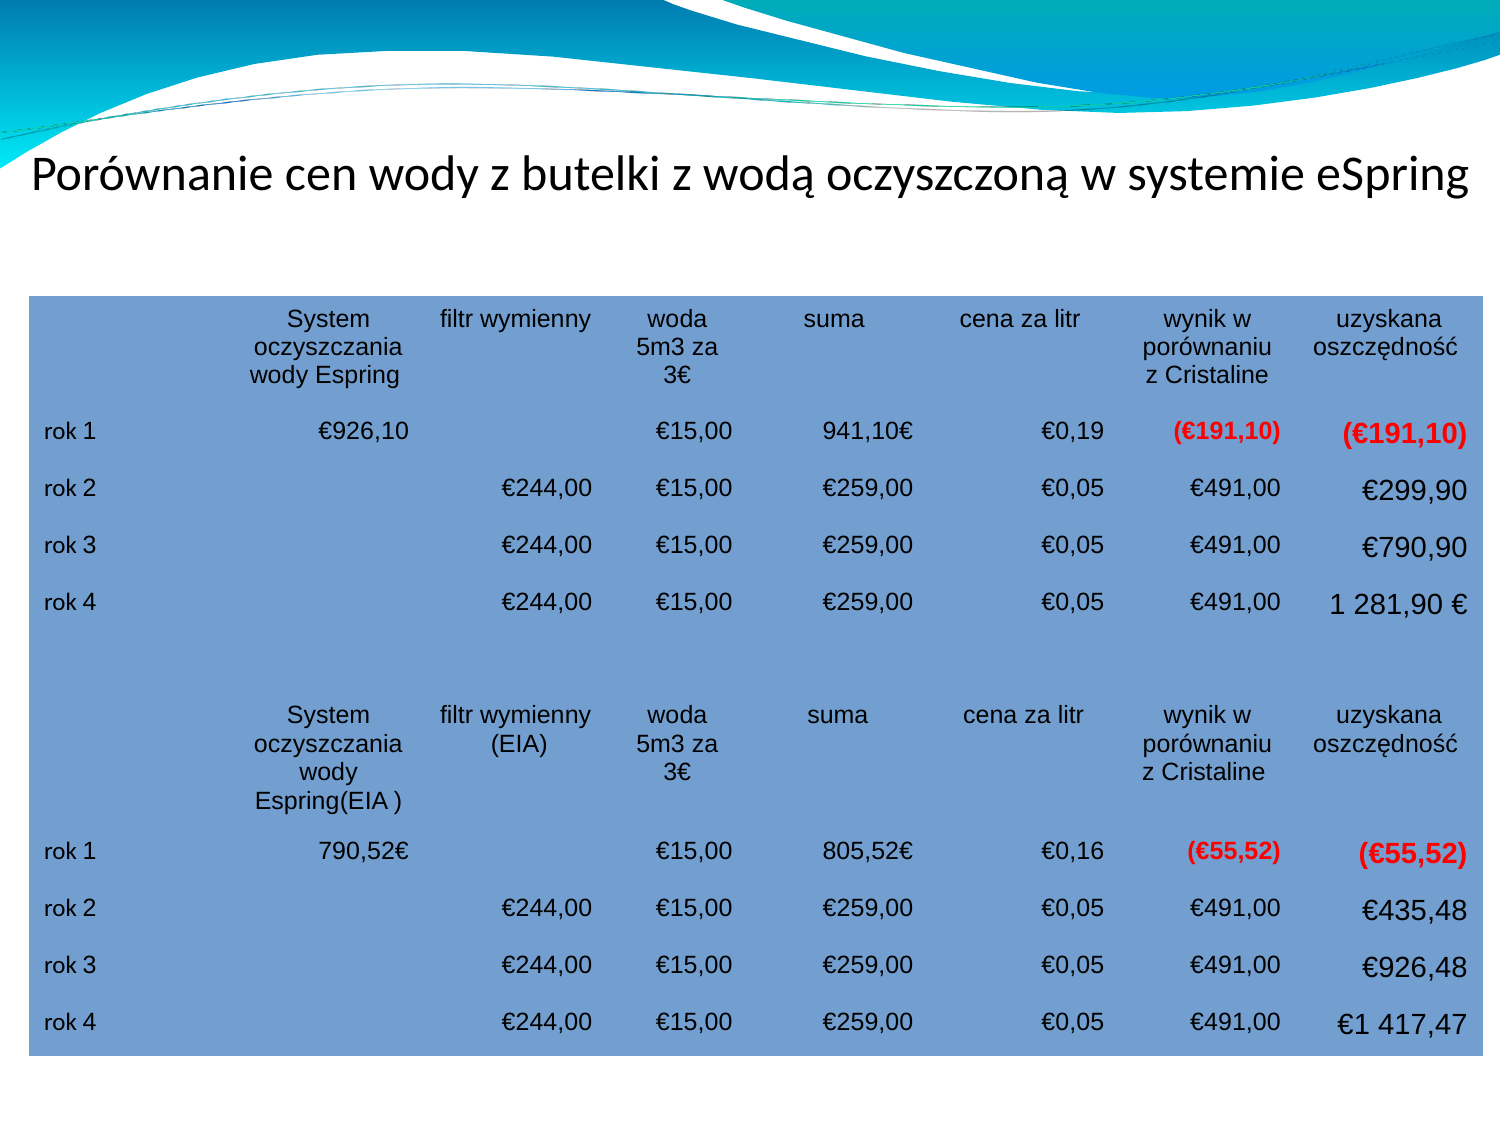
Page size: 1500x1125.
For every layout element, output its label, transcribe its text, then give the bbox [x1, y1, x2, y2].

table_cell €259,00 [748, 886, 928, 943]
table_cell €0,05 [928, 523, 1119, 580]
table_cell €491,00 [1119, 523, 1296, 580]
table_cell uzyskana oszczędność [1296, 693, 1483, 829]
table_cell 790,52€ [233, 829, 424, 886]
table_cell €244,00 [424, 523, 607, 580]
table_cell rok 3 [29, 943, 233, 1000]
table_cell System oczyszczania wody Espring(EIA ) [233, 693, 424, 829]
table_cell €0,05 [928, 1000, 1119, 1056]
table_cell €259,00 [748, 1000, 928, 1056]
table_cell (€191,10) [1119, 409, 1296, 466]
table_cell [233, 1000, 424, 1056]
table_cell €244,00 [424, 1000, 607, 1056]
table_cell €926,10 [233, 409, 424, 466]
table_cell [233, 636, 424, 693]
text_box Porównanie cen wody z butelki z wodą oczyszczoną w systemie eSpring [0, 133, 1500, 210]
table_cell [29, 636, 233, 693]
table_header cena za litr [928, 296, 1119, 409]
table_cell €15,00 [607, 523, 748, 580]
table_cell €259,00 [748, 523, 928, 580]
table_cell €259,00 [748, 943, 928, 1000]
table_header filtr wymienny [424, 296, 607, 409]
table_cell €0,05 [928, 886, 1119, 943]
table_cell [29, 693, 233, 829]
table_cell €435,48 [1296, 886, 1483, 943]
table_cell suma [748, 693, 928, 829]
table_cell €491,00 [1119, 886, 1296, 943]
table_cell [1119, 636, 1296, 693]
table_cell €15,00 [607, 943, 748, 1000]
table_cell €0,05 [928, 943, 1119, 1000]
table_cell [424, 409, 607, 466]
table_cell €15,00 [607, 829, 748, 886]
table_cell filtr wymienny (EIA) [424, 693, 607, 829]
table_cell €244,00 [424, 943, 607, 1000]
table_cell €15,00 [607, 1000, 748, 1056]
table_cell €491,00 [1119, 943, 1296, 1000]
table_cell €244,00 [424, 466, 607, 523]
table_cell €0,05 [928, 580, 1119, 636]
table_cell €15,00 [607, 409, 748, 466]
table_cell rok 1 [29, 409, 233, 466]
table_cell (€55,52) [1119, 829, 1296, 886]
table_cell 805,52€ [748, 829, 928, 886]
table_cell €0,19 [928, 409, 1119, 466]
table_cell (€191,10) [1296, 409, 1483, 466]
table_header wynik w porównaniu z Cristaline [1119, 296, 1296, 409]
table_cell [607, 636, 748, 693]
table_cell €299,90 [1296, 466, 1483, 523]
table_cell €491,00 [1119, 466, 1296, 523]
table_cell (€55,52) [1296, 829, 1483, 886]
table_cell €790,90 [1296, 523, 1483, 580]
table_cell [233, 943, 424, 1000]
table_cell rok 3 [29, 523, 233, 580]
table_header woda 5m3 za 3€ [607, 296, 748, 409]
table_cell €244,00 [424, 580, 607, 636]
table_cell [424, 829, 607, 886]
table_cell €15,00 [607, 466, 748, 523]
table_cell [233, 580, 424, 636]
table_cell [928, 636, 1119, 693]
table_header [29, 296, 233, 409]
table_cell €15,00 [607, 886, 748, 943]
table_cell €491,00 [1119, 1000, 1296, 1056]
table_cell €0,05 [928, 466, 1119, 523]
table_cell rok 4 [29, 580, 233, 636]
table_cell €259,00 [748, 580, 928, 636]
table_cell €15,00 [607, 580, 748, 636]
table_cell €259,00 [748, 466, 928, 523]
table_cell rok 2 [29, 886, 233, 943]
table_header System oczyszczania wody Espring [233, 296, 424, 409]
table_cell [1296, 636, 1483, 693]
table_cell [748, 636, 928, 693]
table_cell [424, 636, 607, 693]
table_cell [233, 466, 424, 523]
table_cell €491,00 [1119, 580, 1296, 636]
table_cell wynik w porównaniu z Cristaline [1119, 693, 1296, 829]
table_cell €0,16 [928, 829, 1119, 886]
table_cell rok 4 [29, 1000, 233, 1056]
table_cell 941,10€ [748, 409, 928, 466]
table_cell cena za litr [928, 693, 1119, 829]
table_cell rok 2 [29, 466, 233, 523]
table_cell €244,00 [424, 886, 607, 943]
table_cell [233, 523, 424, 580]
table_cell €1 417,47 [1296, 1000, 1483, 1056]
table_cell 1 281,90 € [1296, 580, 1483, 636]
table_cell woda 5m3 za 3€ [607, 693, 748, 829]
table_cell [233, 886, 424, 943]
table_cell rok 1 [29, 829, 233, 886]
table_header suma [748, 296, 928, 409]
table_cell €926,48 [1296, 943, 1483, 1000]
table_header uzyskana oszczędność [1296, 296, 1483, 409]
